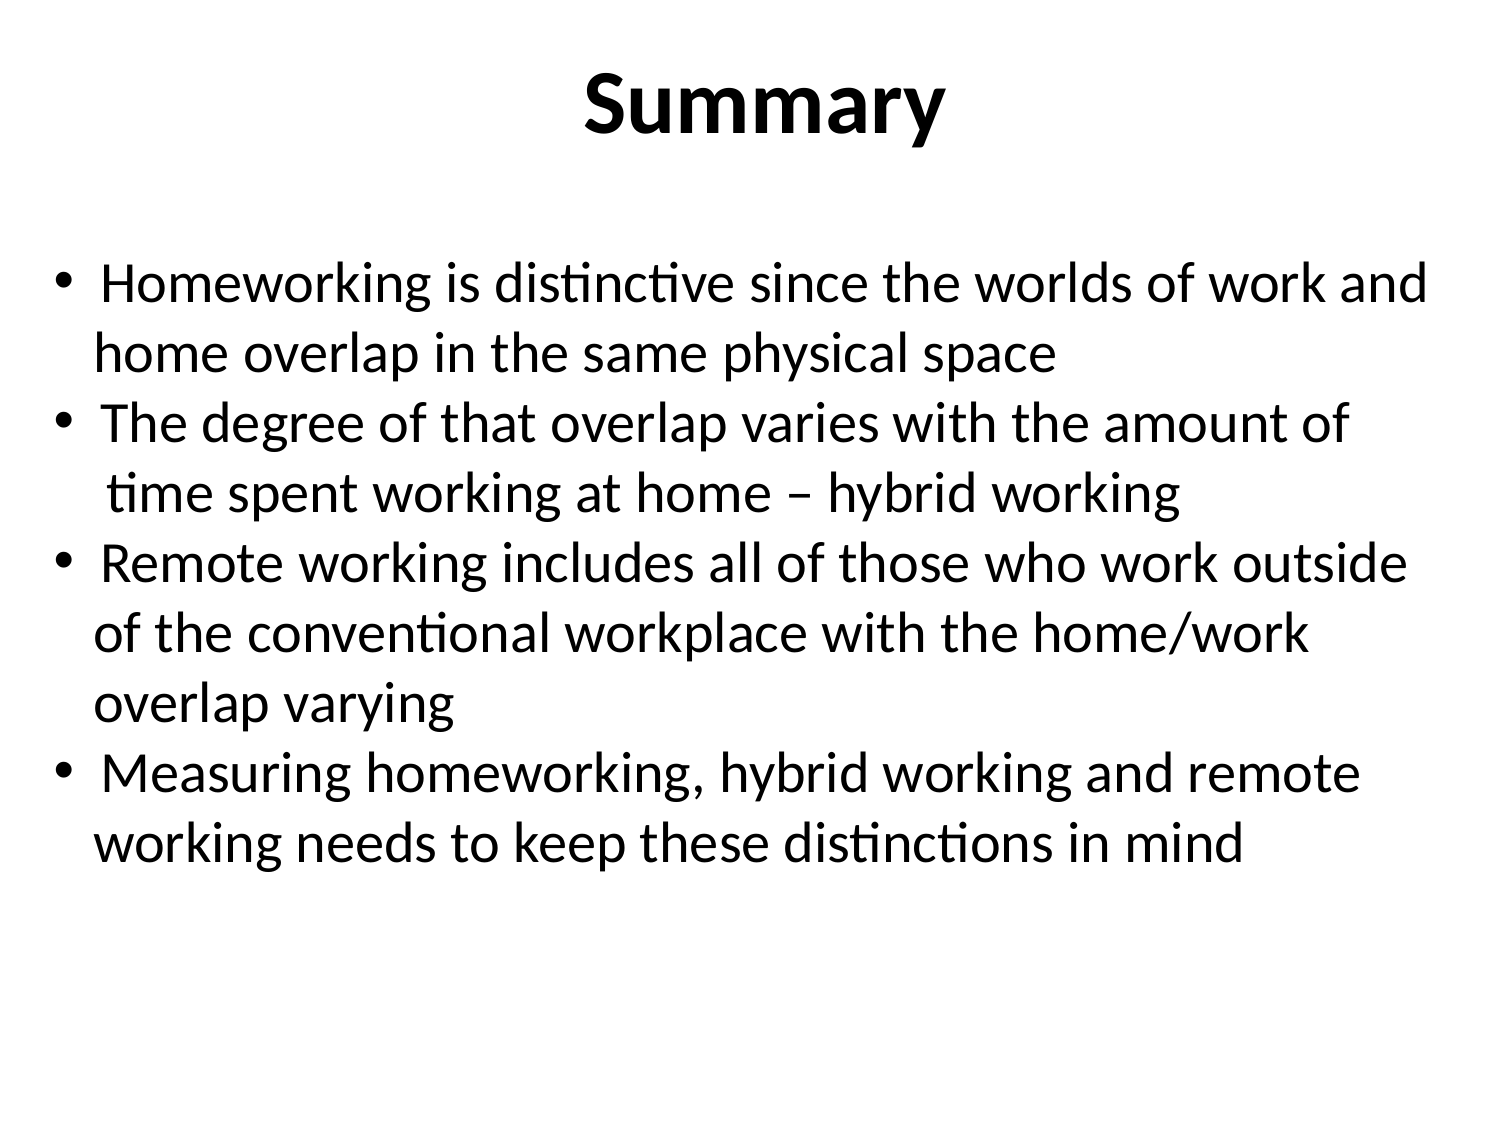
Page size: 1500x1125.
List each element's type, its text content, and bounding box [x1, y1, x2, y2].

text_box Homeworking is distinctive since the worlds of work and home overlap in the same physical space The degree of that overlap varies with the amount of time spent working at home – hybrid working Remote working includes all of those who work outside of the conventional workplace with the home/work overlap varying Measuring homeworking, hybrid working and remote working needs to keep these distinctions in mind [38, 236, 1462, 889]
text_box Summary [568, 33, 966, 161]
